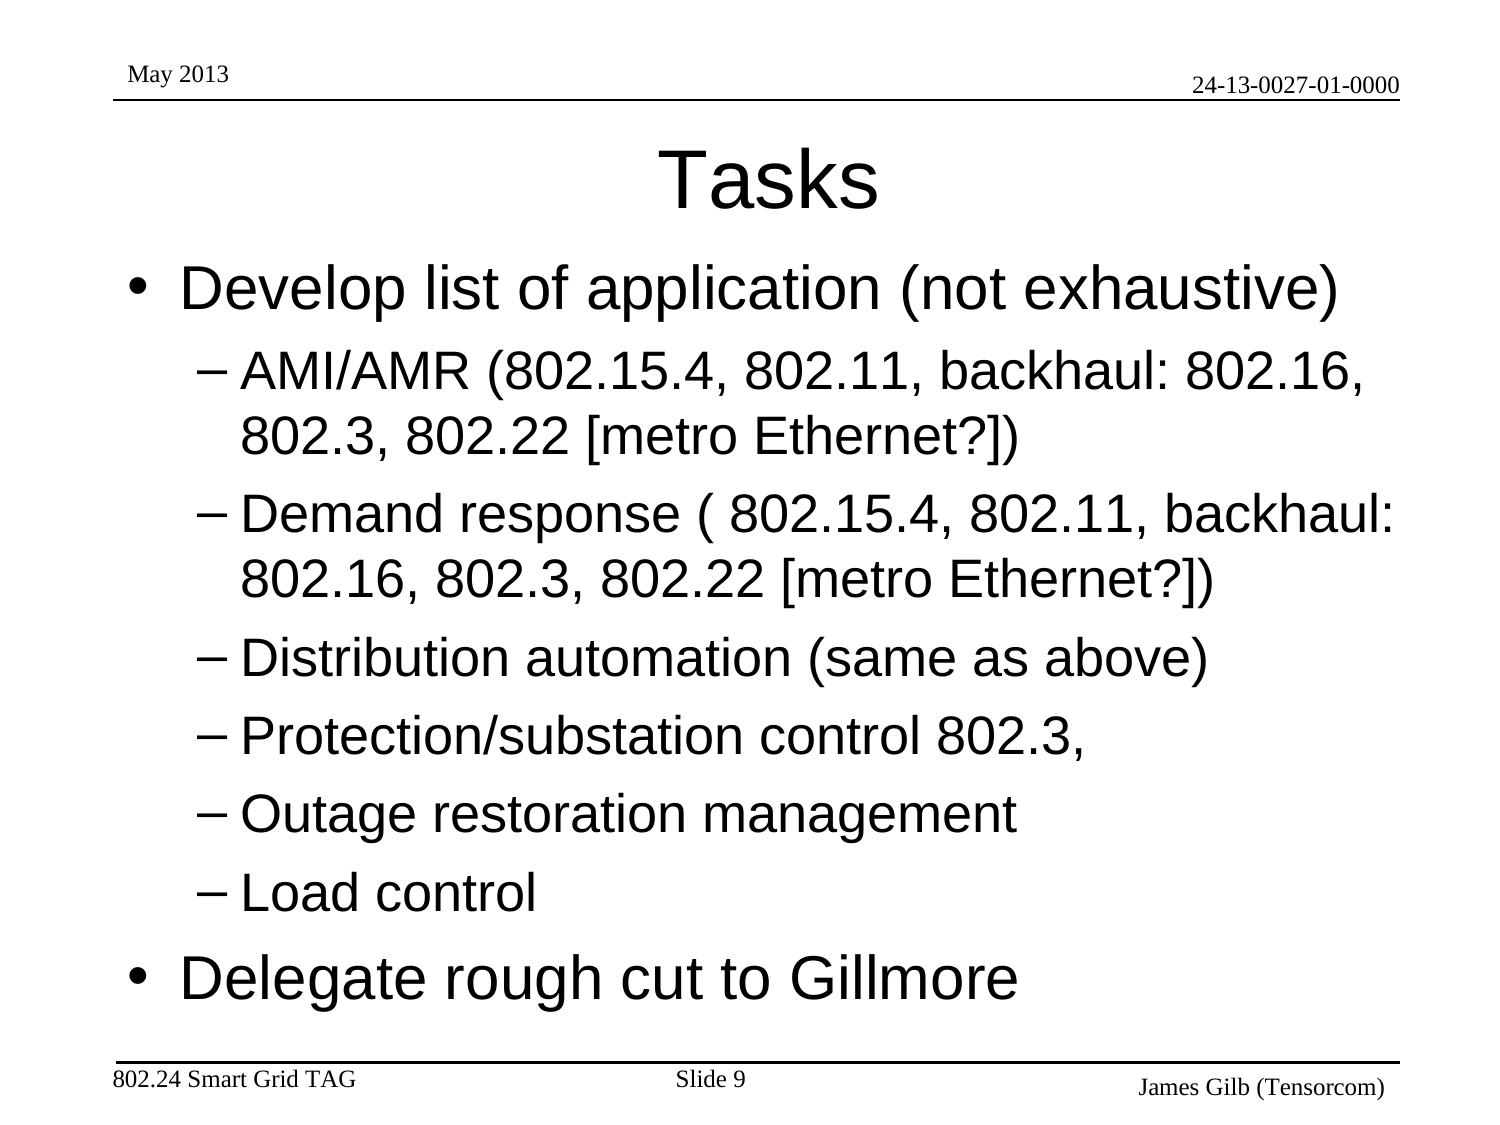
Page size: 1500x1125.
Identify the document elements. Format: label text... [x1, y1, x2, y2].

list Develop list of application (not exhaustive) AMI/AMR (802.15.4, 802.11, backhaul: 802.16, 802.3, 802.22 [metro Ethernet?]) Demand response ( 802.15.4, 802.11, backhaul: 802.16, 802.3, 802.22 [metro Ethernet?]) Distribution automation (same as above) Protection/substation control 802.3, Outage restoration management Load control Delegate rough cut to Gillmore [112, 239, 1426, 1051]
title Tasks [112, 112, 1426, 238]
